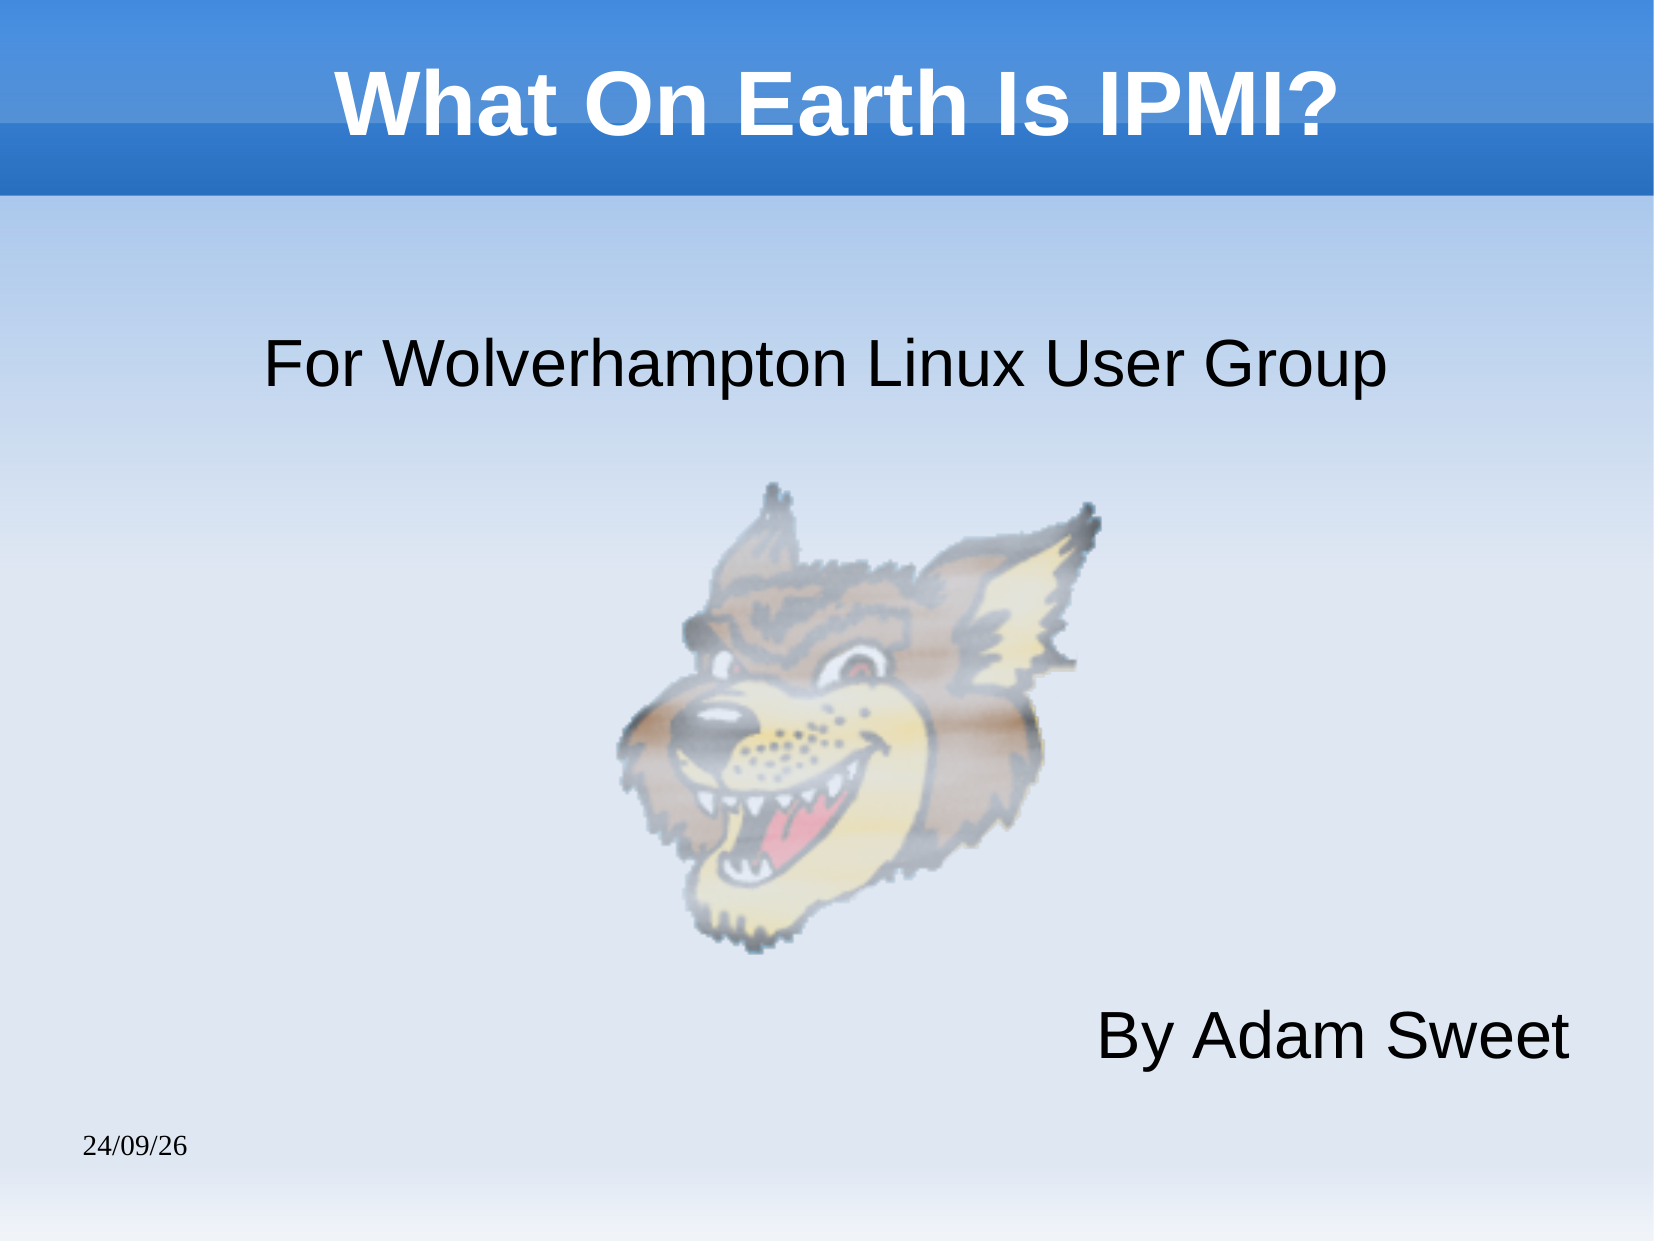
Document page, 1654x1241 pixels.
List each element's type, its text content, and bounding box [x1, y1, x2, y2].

subtitle For Wolverhampton Linux User Group By Adam Sweet [82, 290, 1571, 1109]
title What On Earth Is IPMI? [76, 0, 1565, 208]
picture [0, 0, 1654, 1241]
